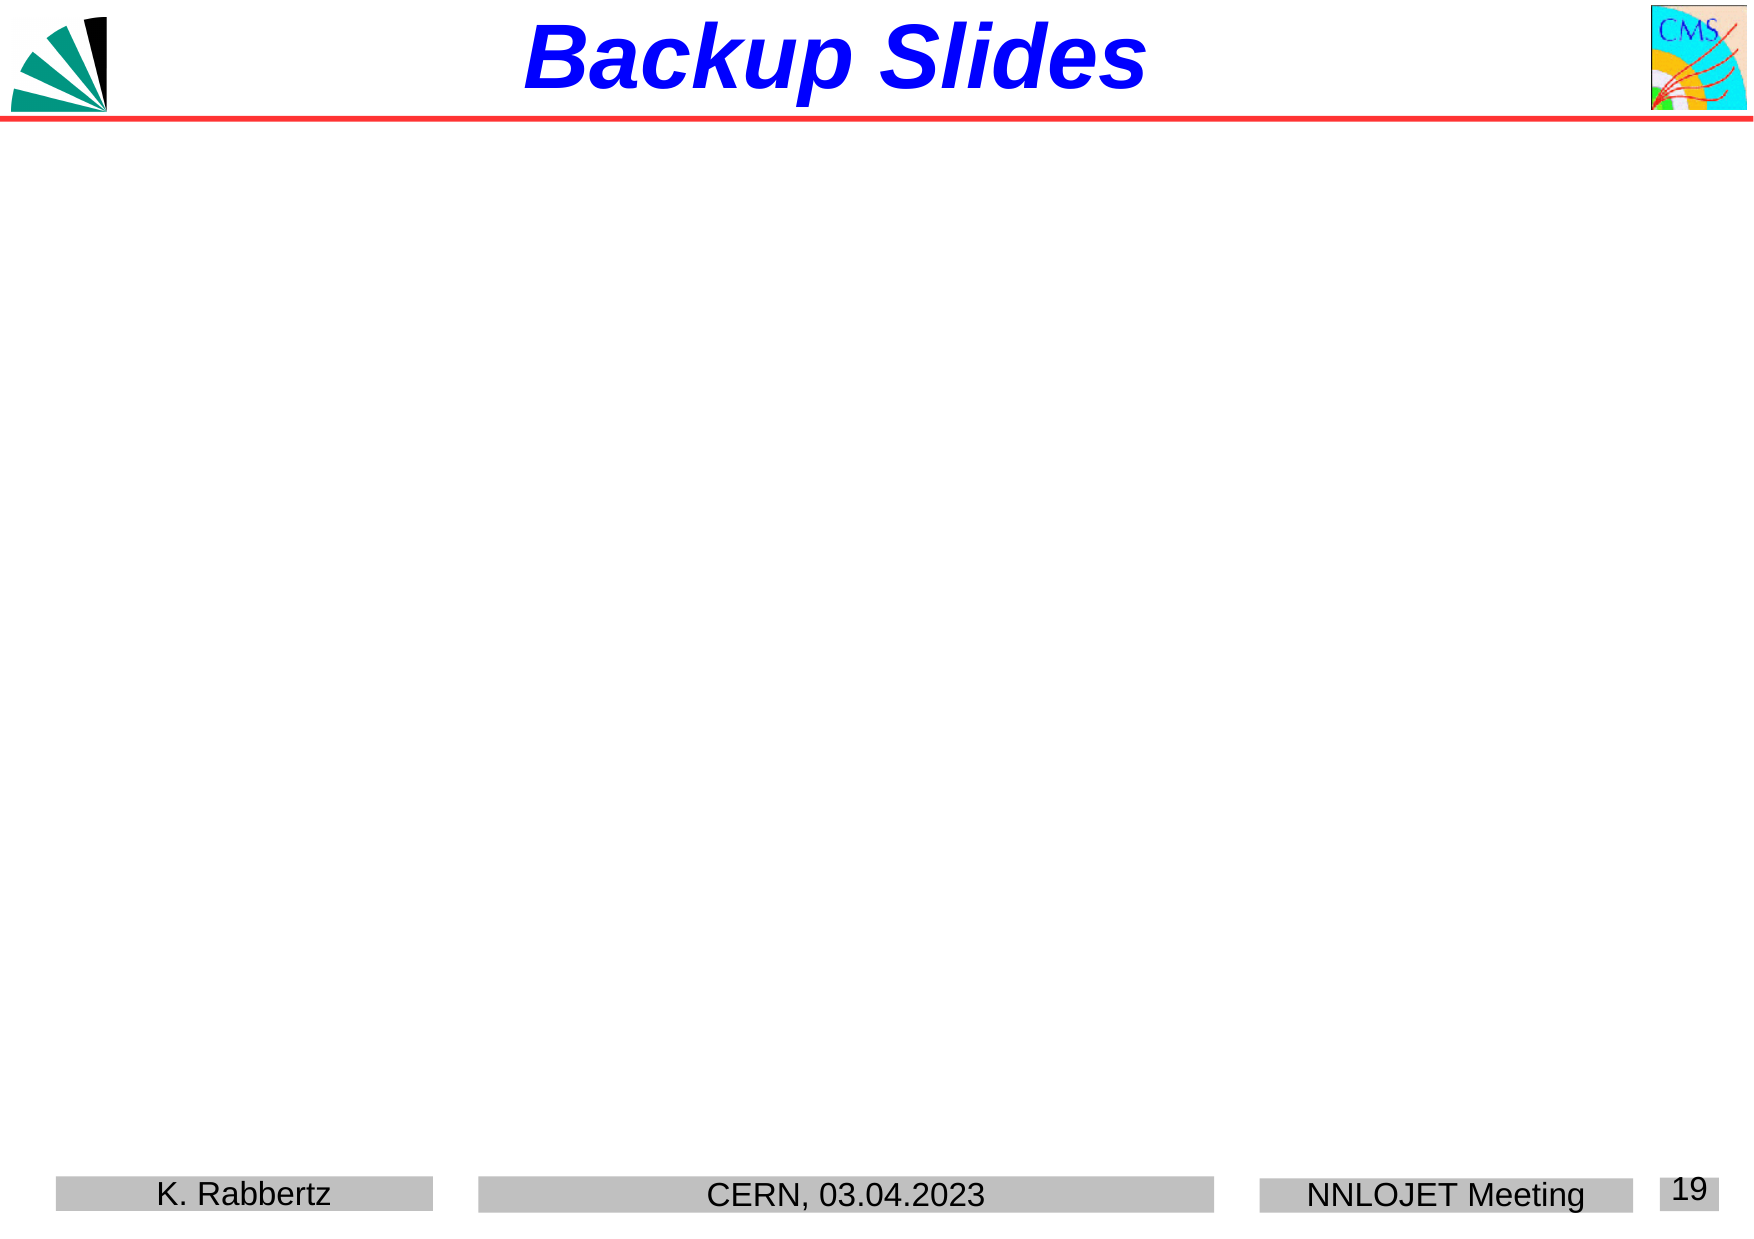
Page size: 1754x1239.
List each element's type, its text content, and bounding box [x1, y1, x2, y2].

picture [11, 17, 107, 113]
picture [1651, 5, 1747, 110]
title Backup Slides [129, 0, 1545, 114]
